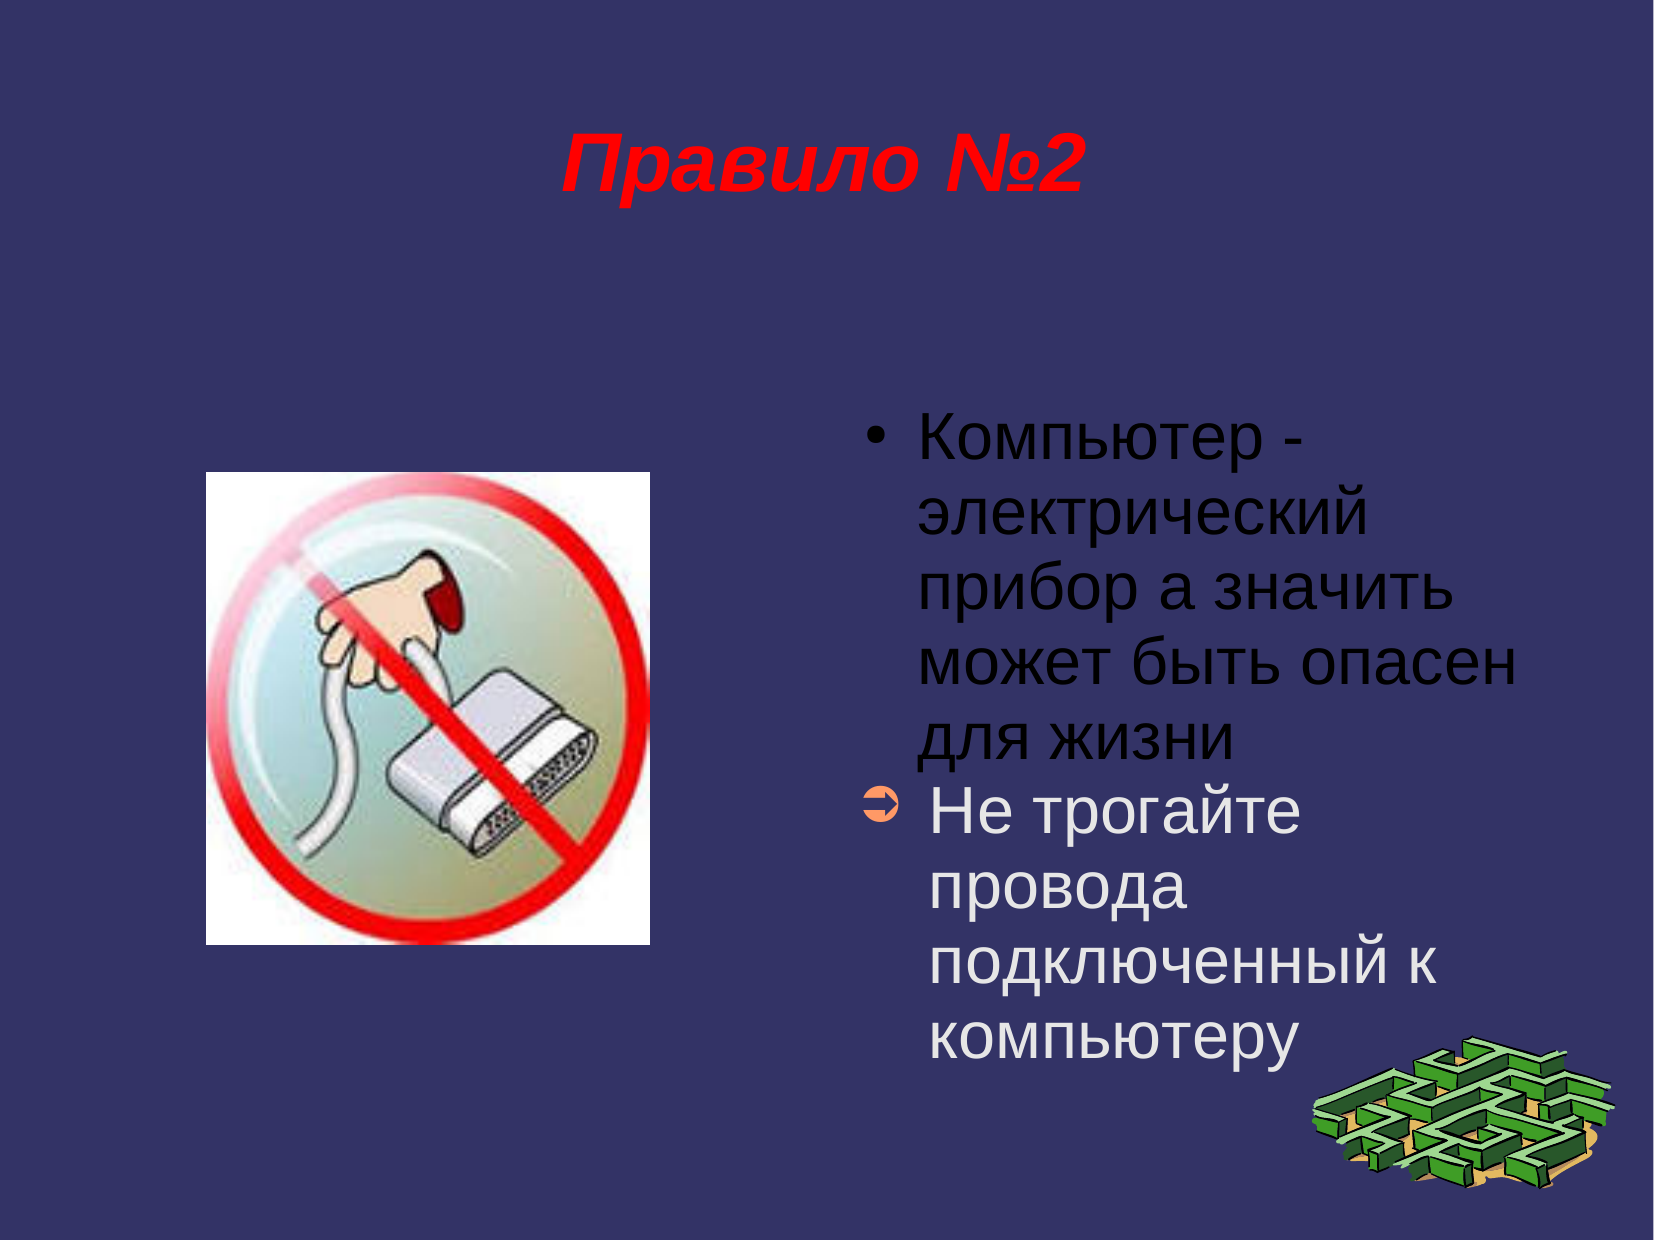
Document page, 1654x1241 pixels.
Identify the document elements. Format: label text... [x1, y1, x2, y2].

list Компьютер - электрический прибор а значить может быть опасен для жизни Не трогайте провода подключенный к компьютеру [846, 324, 1536, 1073]
title Правило №2 [118, 59, 1531, 267]
picture [206, 472, 650, 945]
